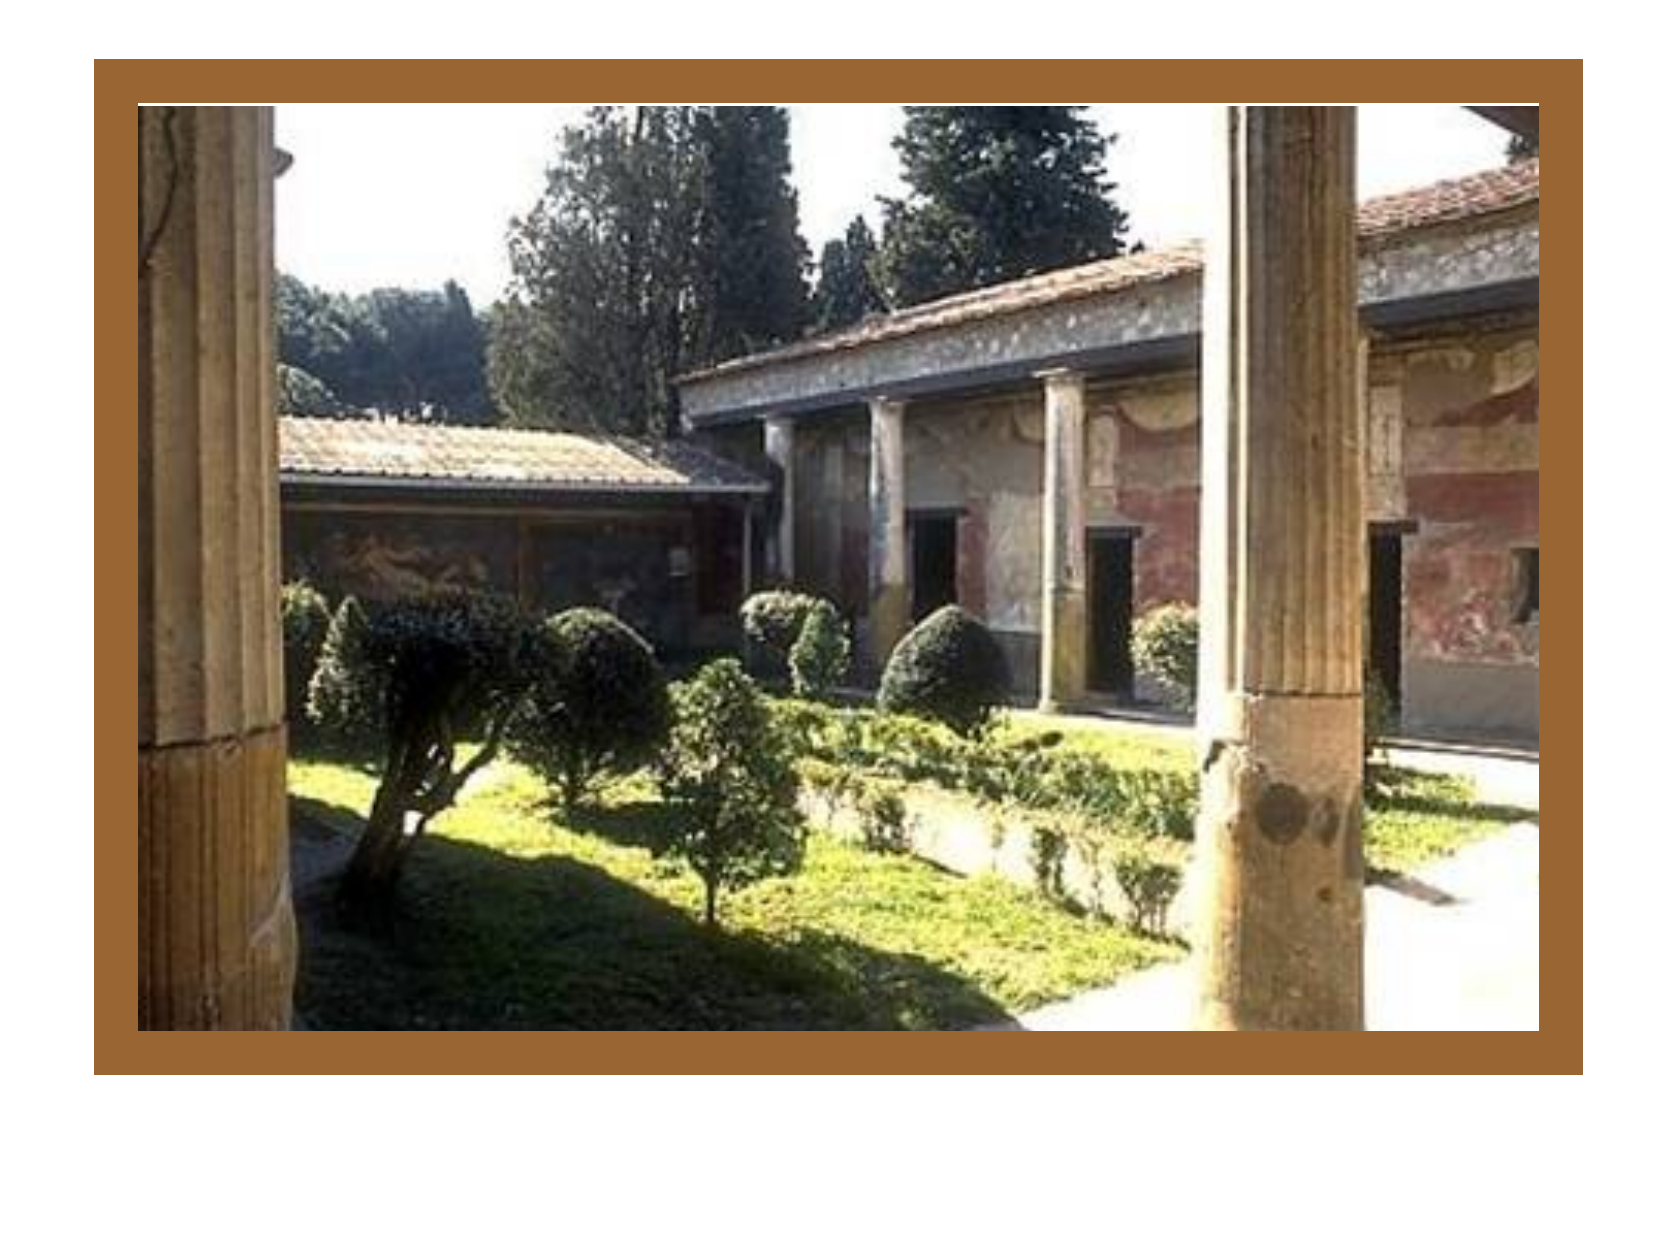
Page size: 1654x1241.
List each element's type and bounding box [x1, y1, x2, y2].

picture [138, 106, 1539, 1031]
text_box [94, 59, 1583, 1075]
